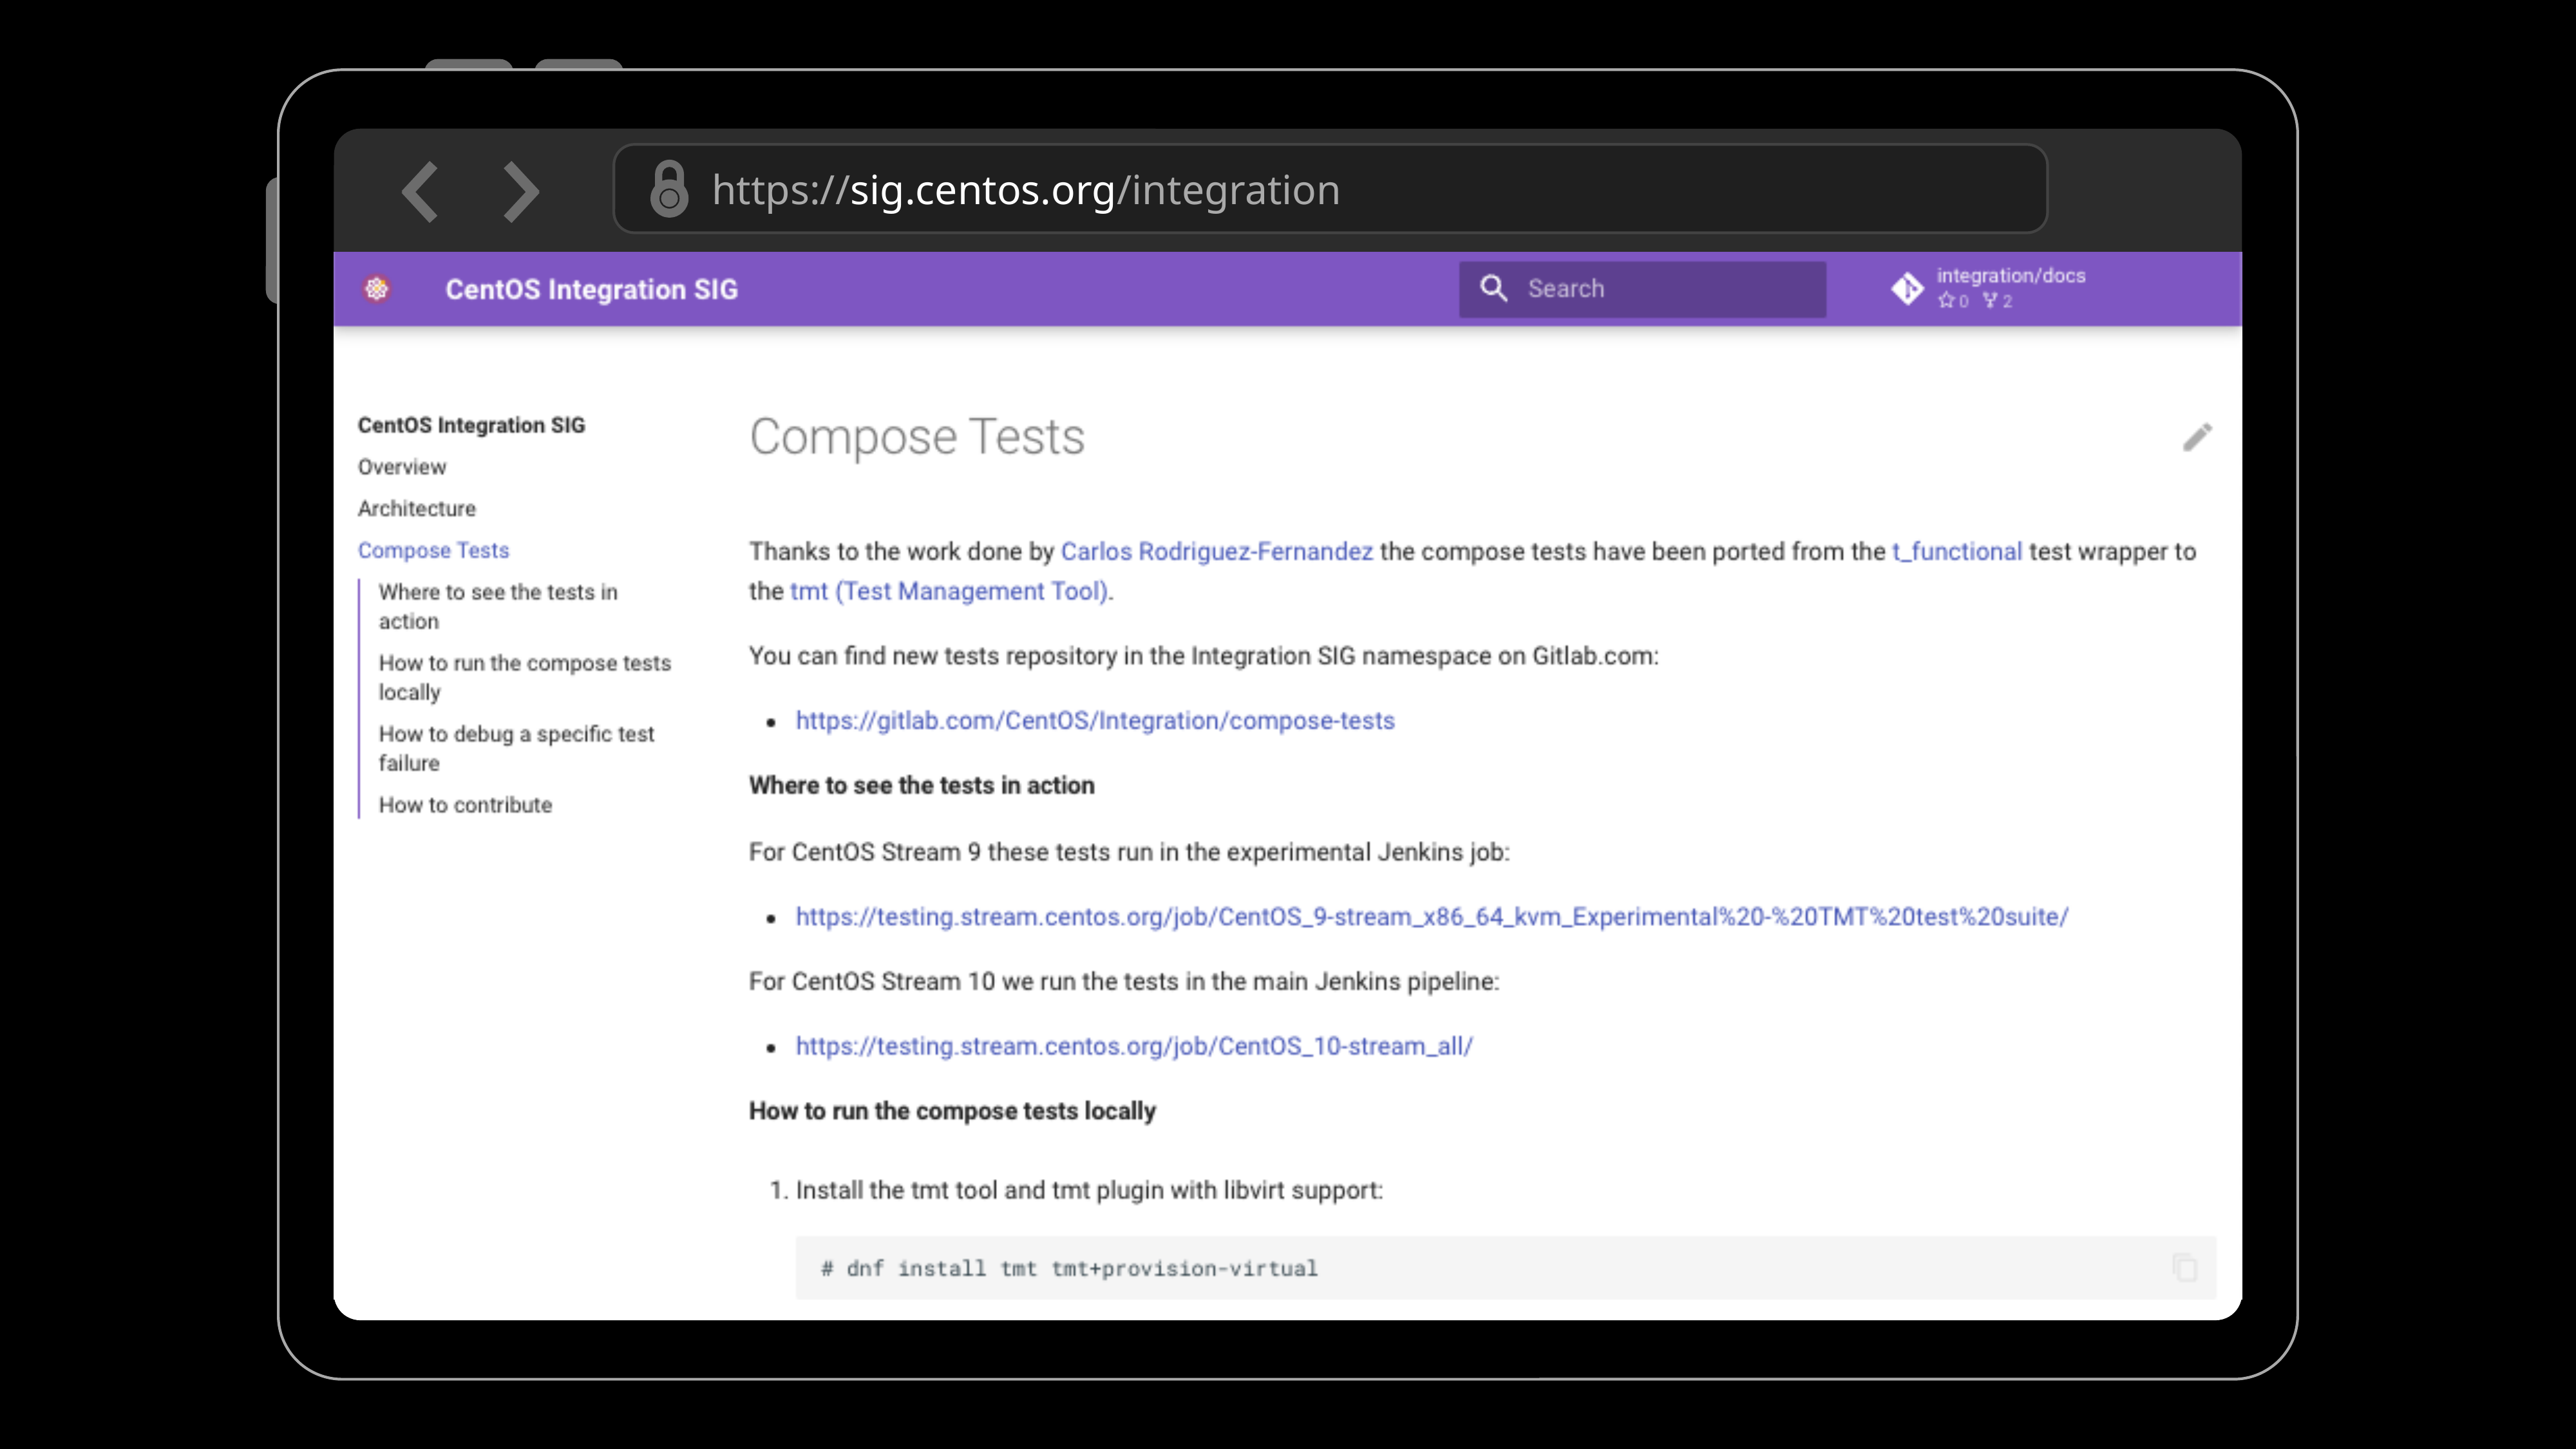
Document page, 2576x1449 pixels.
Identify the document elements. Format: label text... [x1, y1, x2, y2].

text_box https://sig.centos.org/integration [706, 158, 1498, 218]
picture [334, 252, 2242, 1300]
text_box [265, 59, 2298, 1379]
